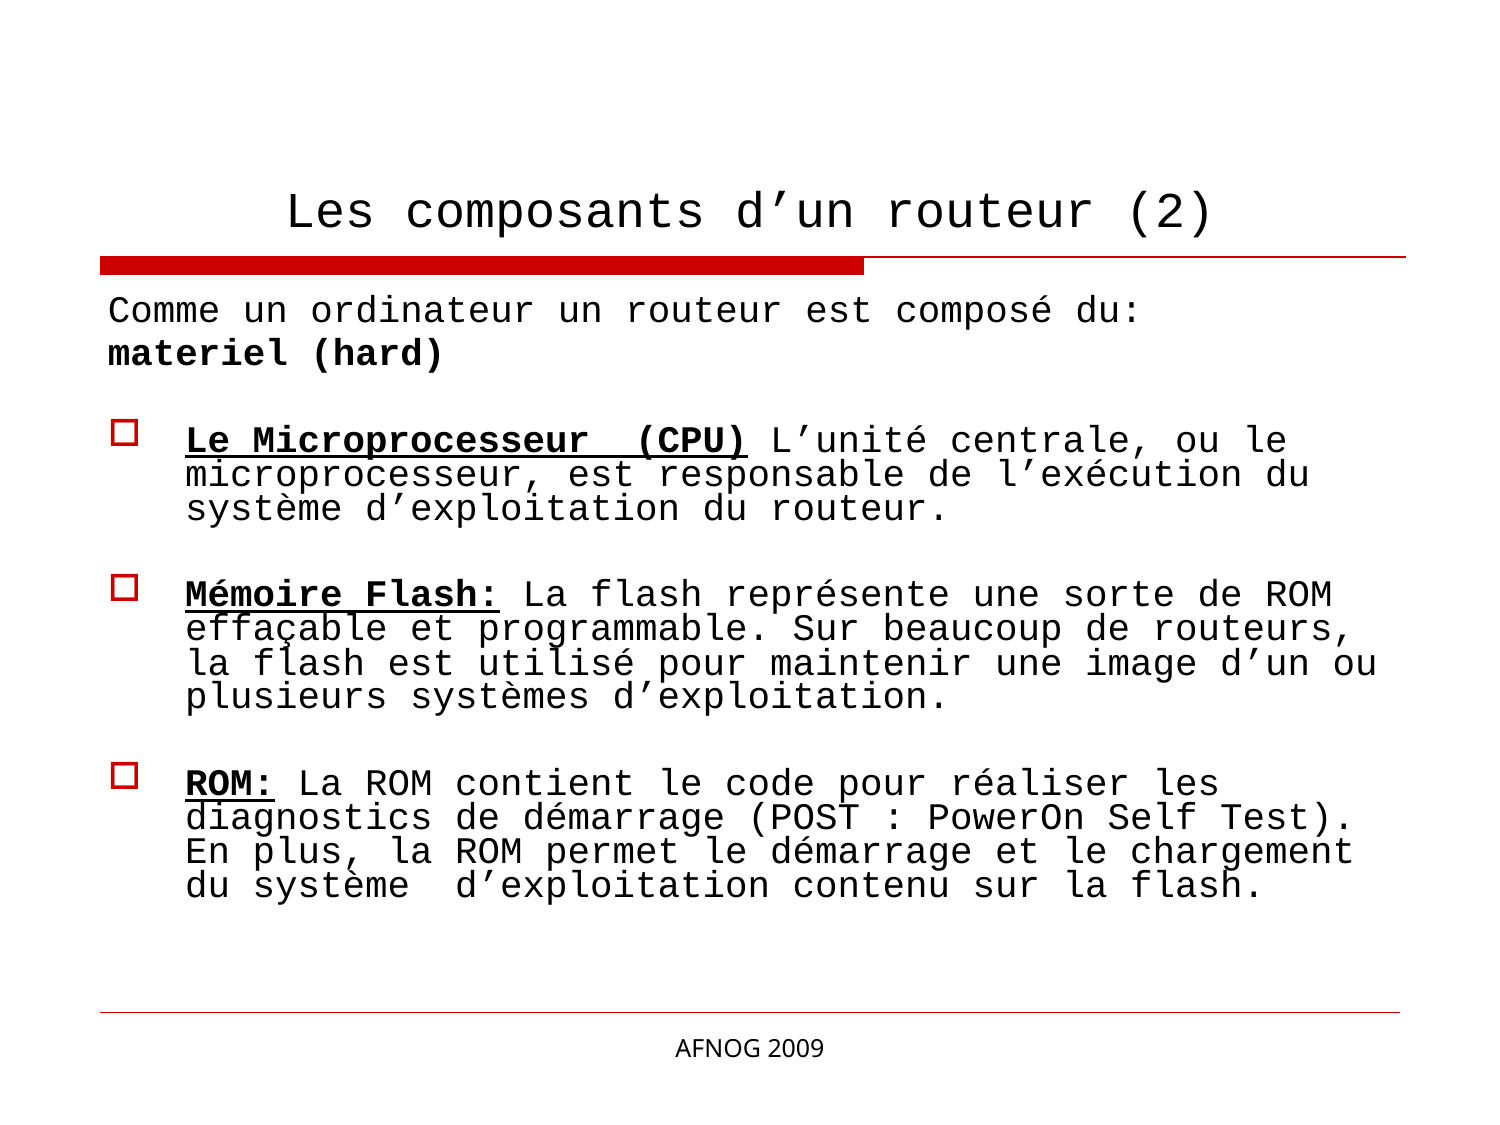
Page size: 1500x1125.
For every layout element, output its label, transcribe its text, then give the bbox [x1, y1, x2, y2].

title Les composants d’un routeur (2) [94, 49, 1407, 250]
text_box AFNOG 2009 [512, 1024, 988, 1103]
list Comme un ordinateur un routeur est composé du: materiel (hard) Le Microprocesseur (CPU) L’unité centrale, ou le microprocesseur, est responsable de l’exécution du système d’exploitation du routeur. Mémoire Flash: La flash représente une sorte de ROM effaçable et programmable. Sur beaucoup de routeurs, la flash est utilisé pour maintenir une image d’un ou plusieurs systèmes d’exploitation. ROM: La ROM contient le code pour réaliser les diagnostics de démarrage (POST : PowerOn Self Test). En plus, la ROM permet le démarrage et le chargement du système d’exploitation contenu sur la flash. [92, 287, 1406, 988]
